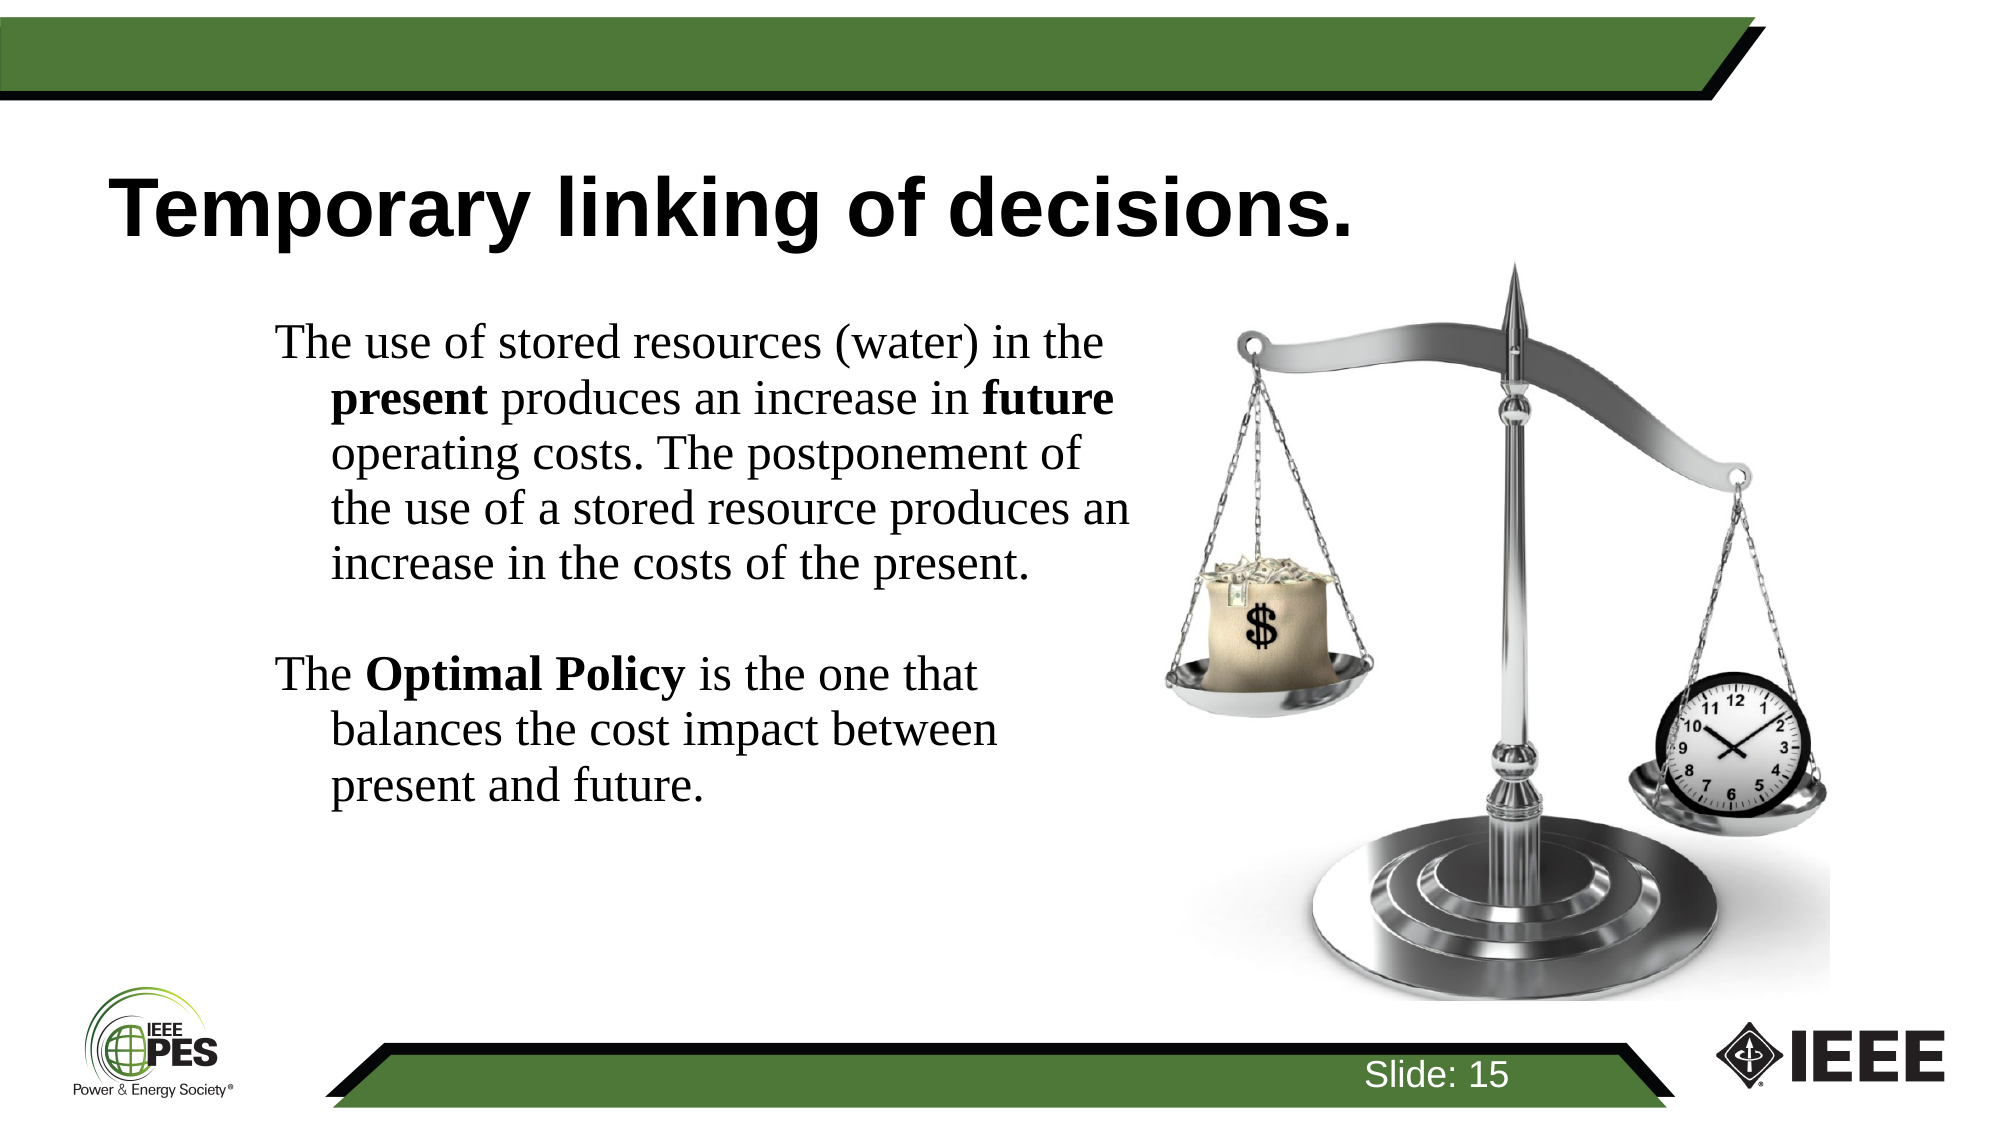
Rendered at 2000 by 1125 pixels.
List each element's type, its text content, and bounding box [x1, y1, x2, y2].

picture [0, 0, 2000, 1125]
text_box The use of stored resources (water) in the present produces an increase in future operating costs. The postponement of the use of a stored resource produces an increase in the costs of the present. The Optimal Policy is the one that balances the cost impact between present and future. [259, 307, 1152, 927]
title Temporary linking of decisions. [47, 153, 1418, 263]
